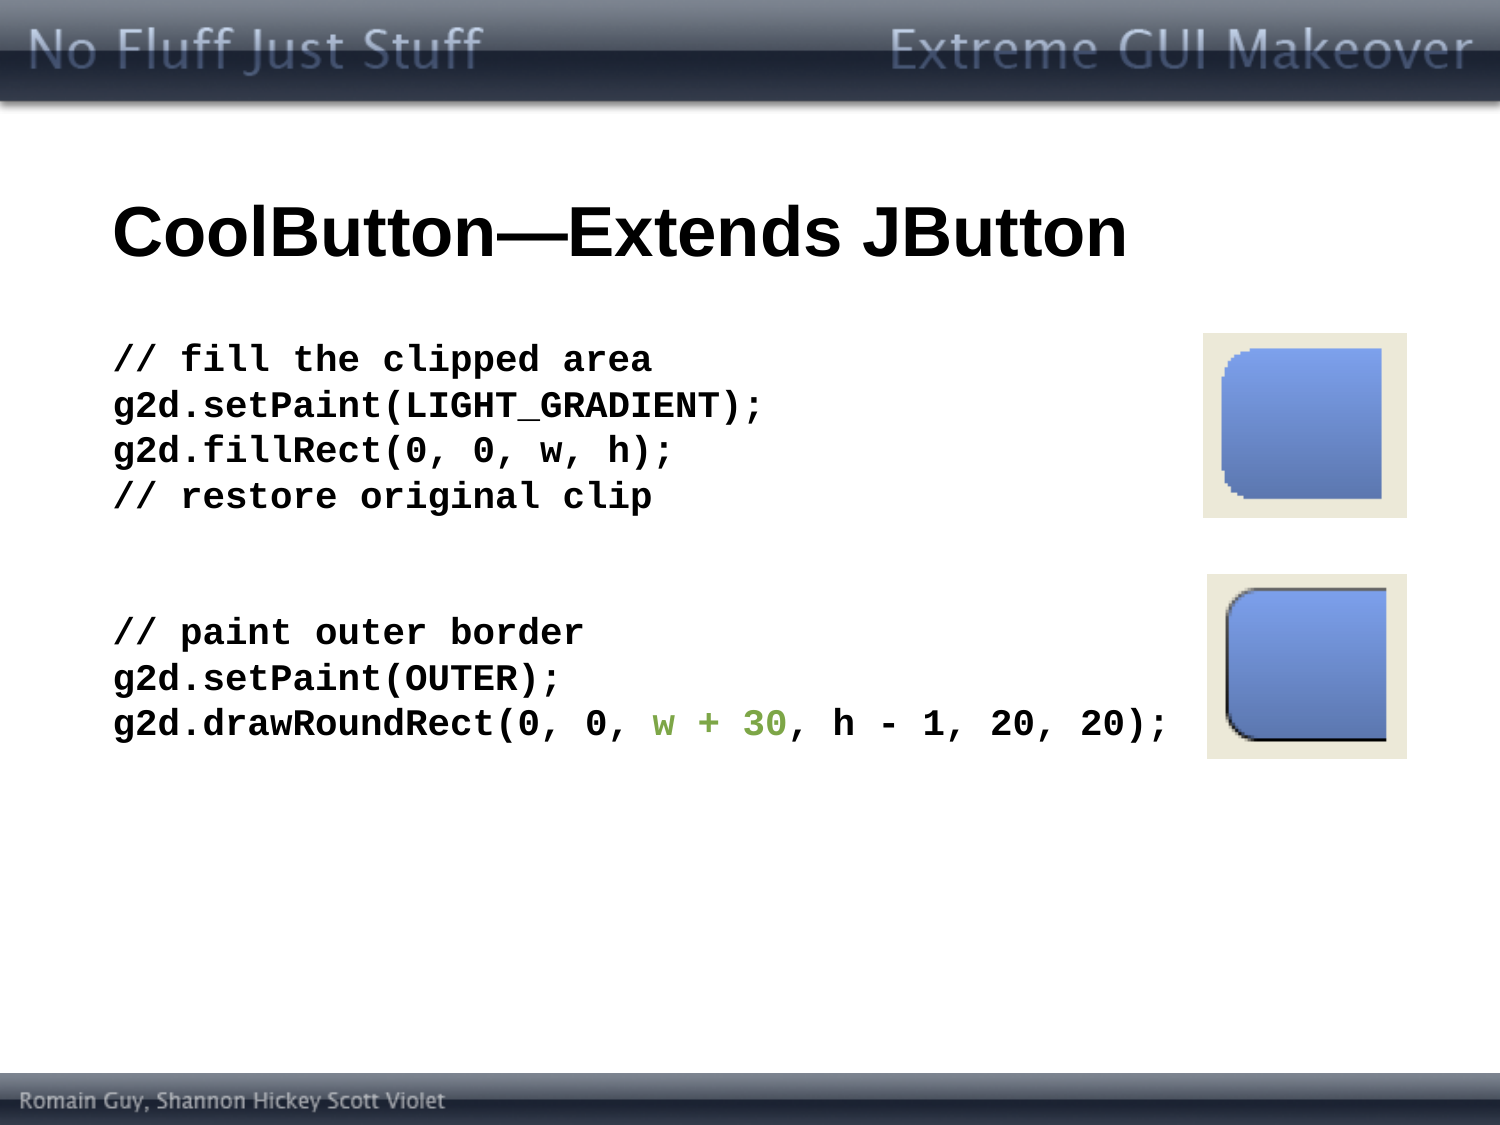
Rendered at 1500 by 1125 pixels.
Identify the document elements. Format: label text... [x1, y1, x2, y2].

picture [0, 1073, 1500, 1125]
picture [1203, 333, 1407, 519]
text_box // fill the clipped area g2d.setPaint(LIGHT_GRADIENT); g2d.fillRect(0, 0, w, h); // restore original clip // paint outer border g2d.setPaint(OUTER); g2d.drawRoundRect(0, 0, w + 30, h - 1, 20, 20); [112, 337, 1238, 1023]
title CoolButton—Extends JButton [112, 119, 1417, 271]
picture [0, 0, 1500, 114]
picture [1207, 574, 1407, 759]
